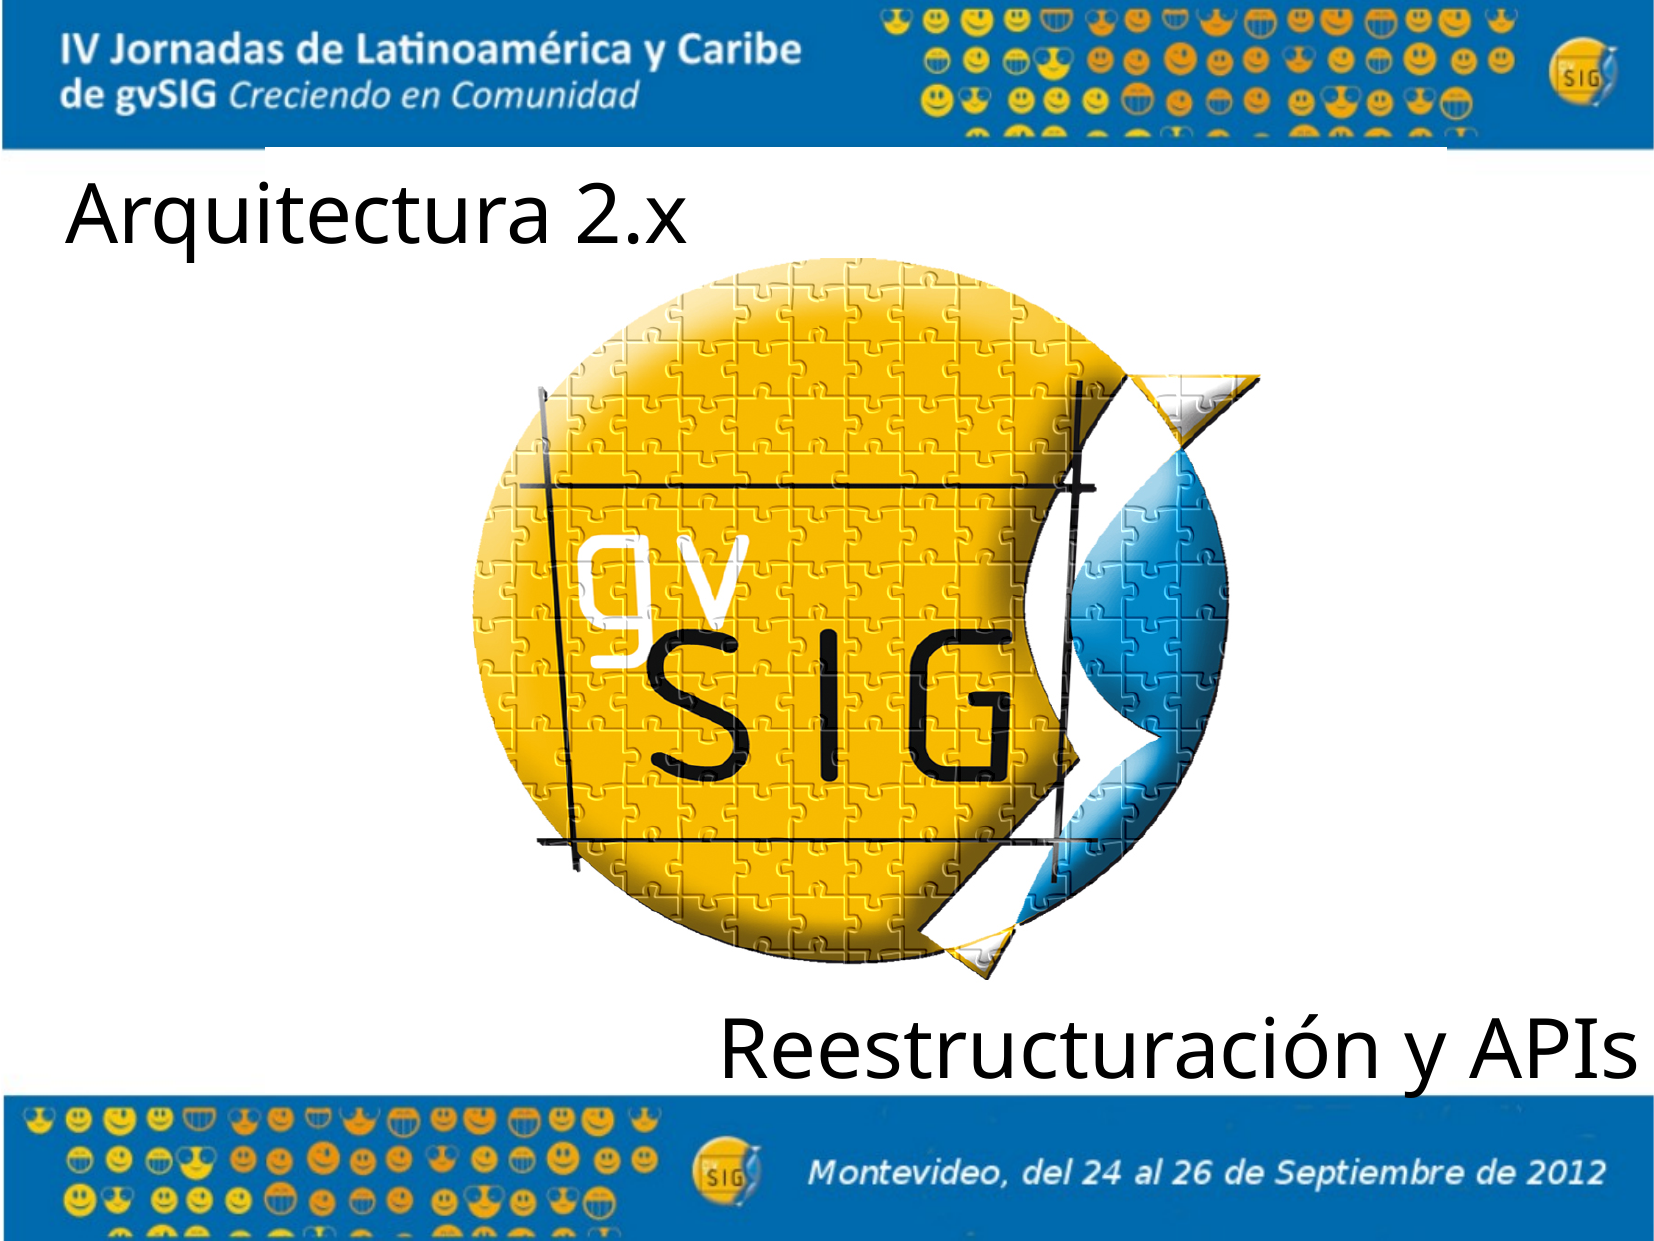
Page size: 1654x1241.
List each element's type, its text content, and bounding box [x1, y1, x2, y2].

picture [1, 0, 1654, 1241]
title Arquitectura 2.x [9, 164, 745, 259]
title Reestructuración y APIs [714, 990, 1645, 1103]
